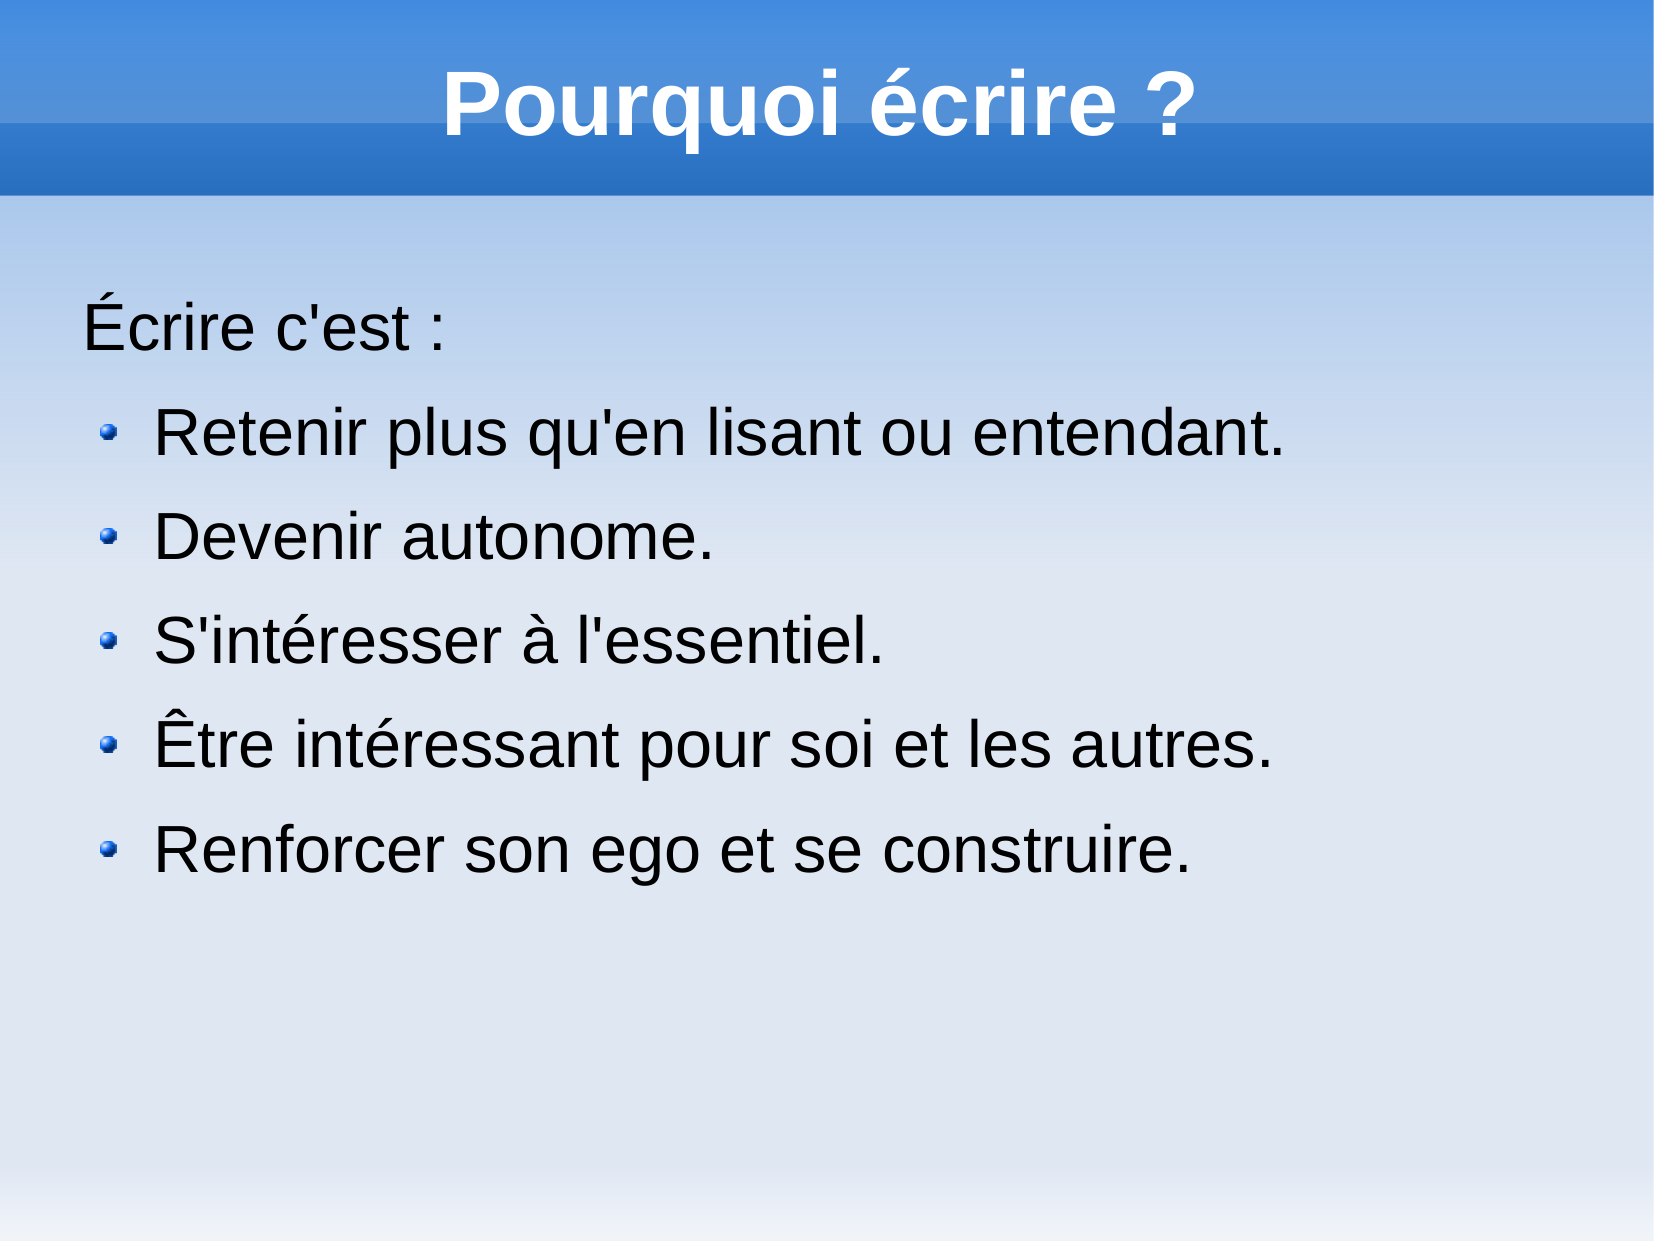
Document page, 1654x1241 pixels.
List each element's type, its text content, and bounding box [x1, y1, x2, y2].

picture [0, 0, 1654, 1241]
list Écrire c'est : Retenir plus qu'en lisant ou entendant. Devenir autonome. S'intéresser à l'essentiel. Être intéressant pour soi et les autres. Renforcer son ego et se construire. [82, 290, 1571, 1109]
title Pourquoi écrire ? [76, 0, 1565, 208]
